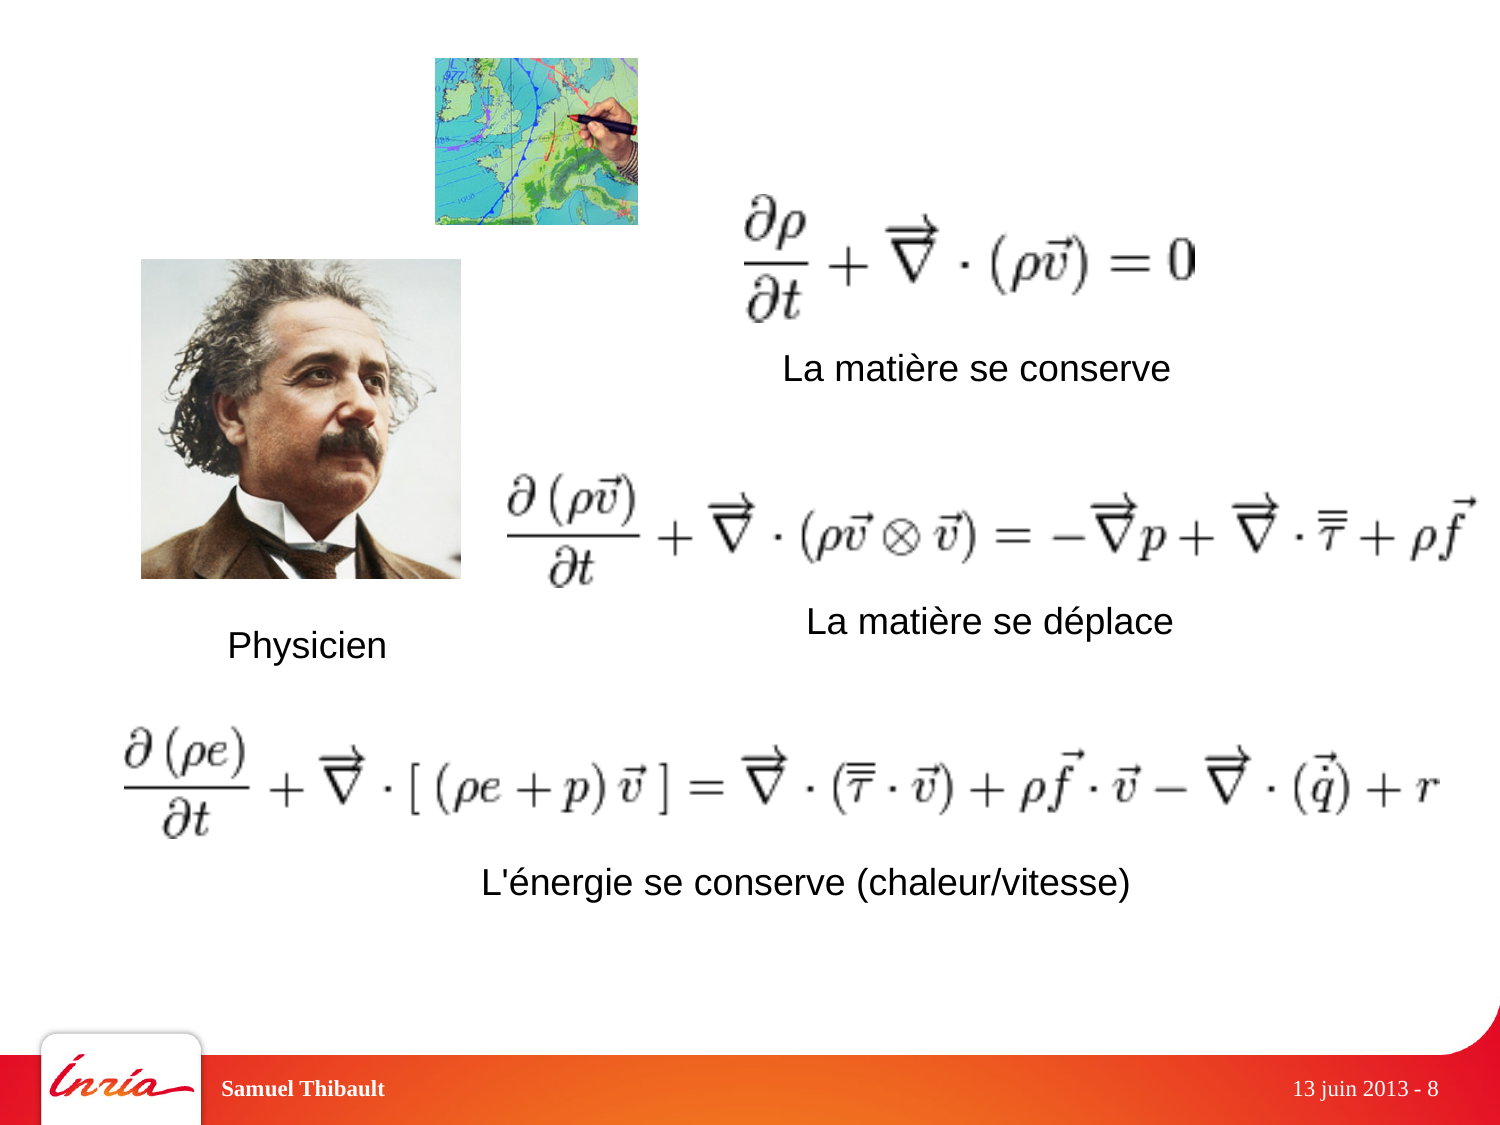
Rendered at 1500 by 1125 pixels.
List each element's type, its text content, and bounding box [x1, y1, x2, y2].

picture [124, 725, 1440, 839]
picture [141, 259, 461, 579]
picture [744, 194, 1195, 323]
text_box La matière se déplace [791, 589, 1189, 650]
picture [435, 58, 638, 225]
picture [0, 947, 1500, 1125]
text_box L'énergie se conserve (chaleur/vitesse) [466, 850, 1146, 911]
picture [507, 472, 1479, 588]
text_box La matière se conserve [767, 336, 1187, 397]
text_box Physicien [212, 614, 403, 674]
